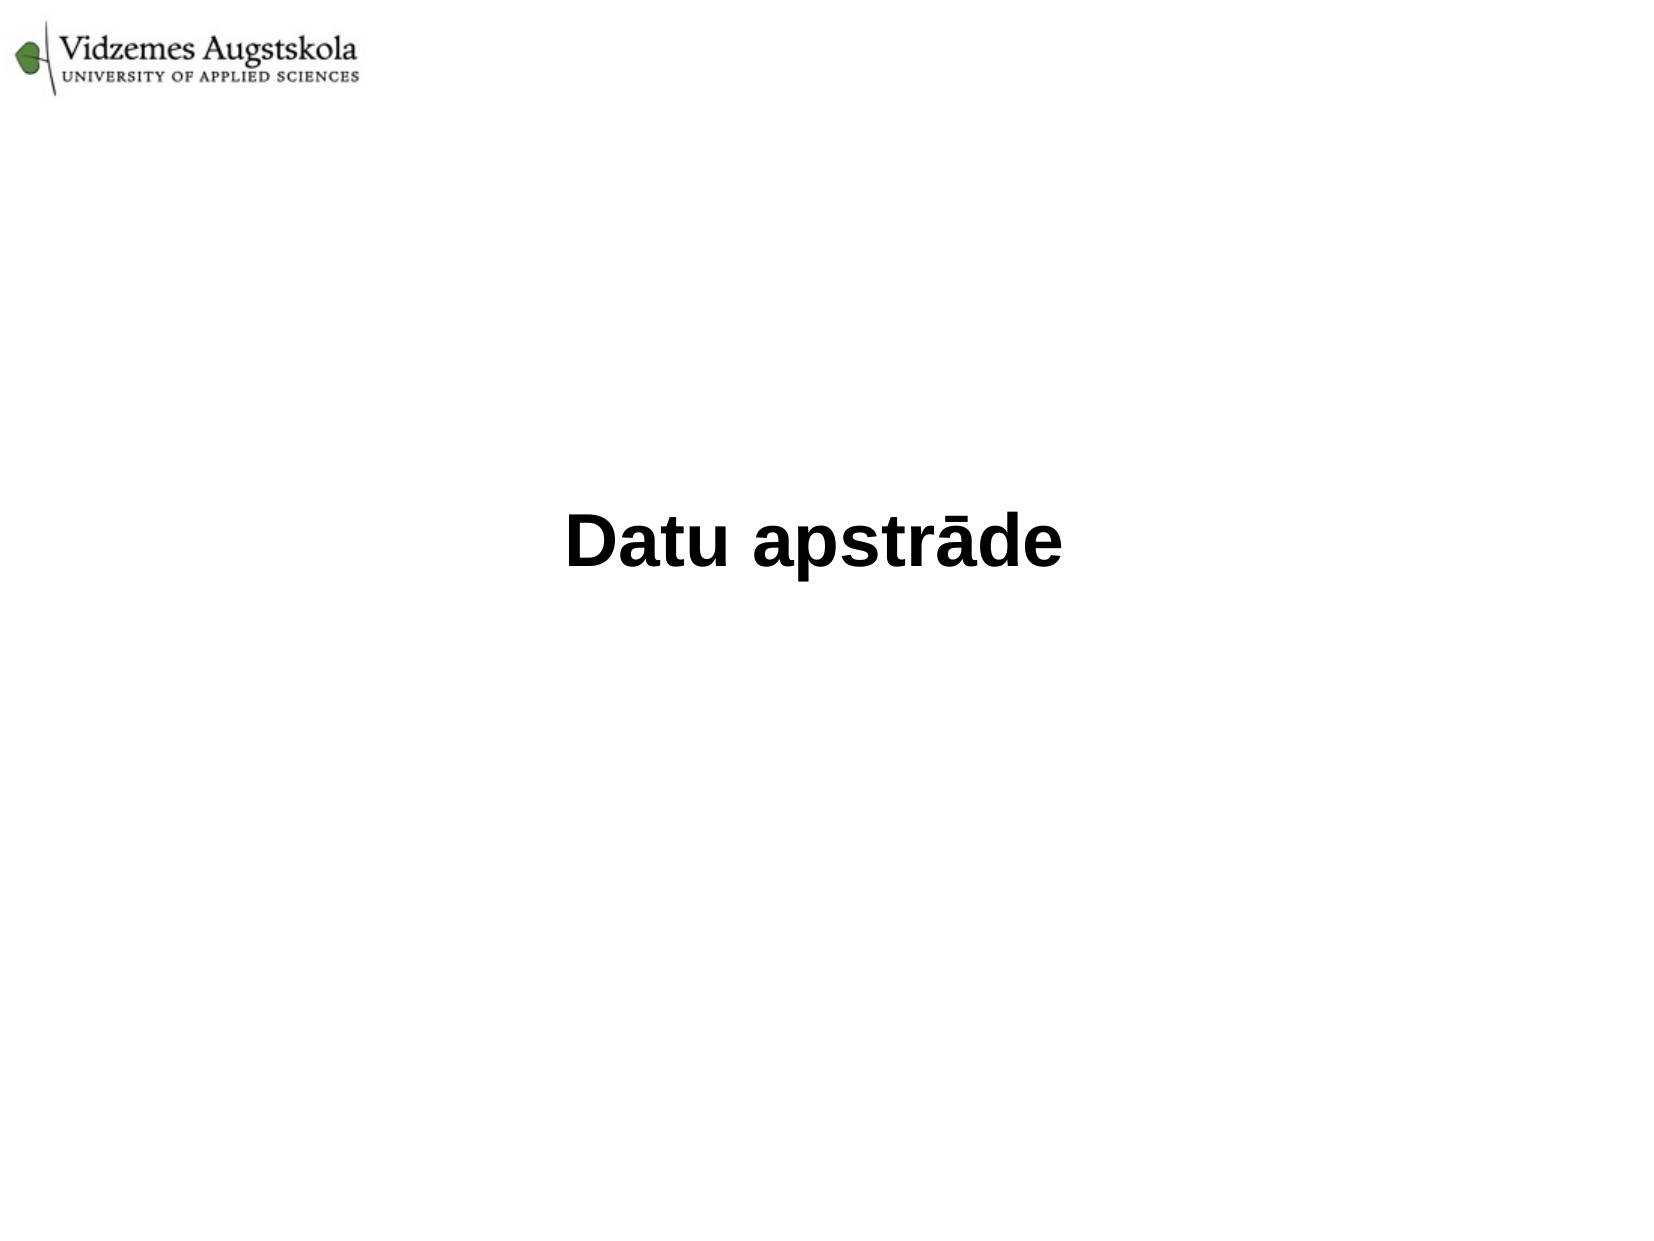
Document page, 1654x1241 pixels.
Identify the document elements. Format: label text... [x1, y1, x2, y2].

picture [5, 2, 368, 113]
title Datu apstrāde [106, 500, 1524, 585]
